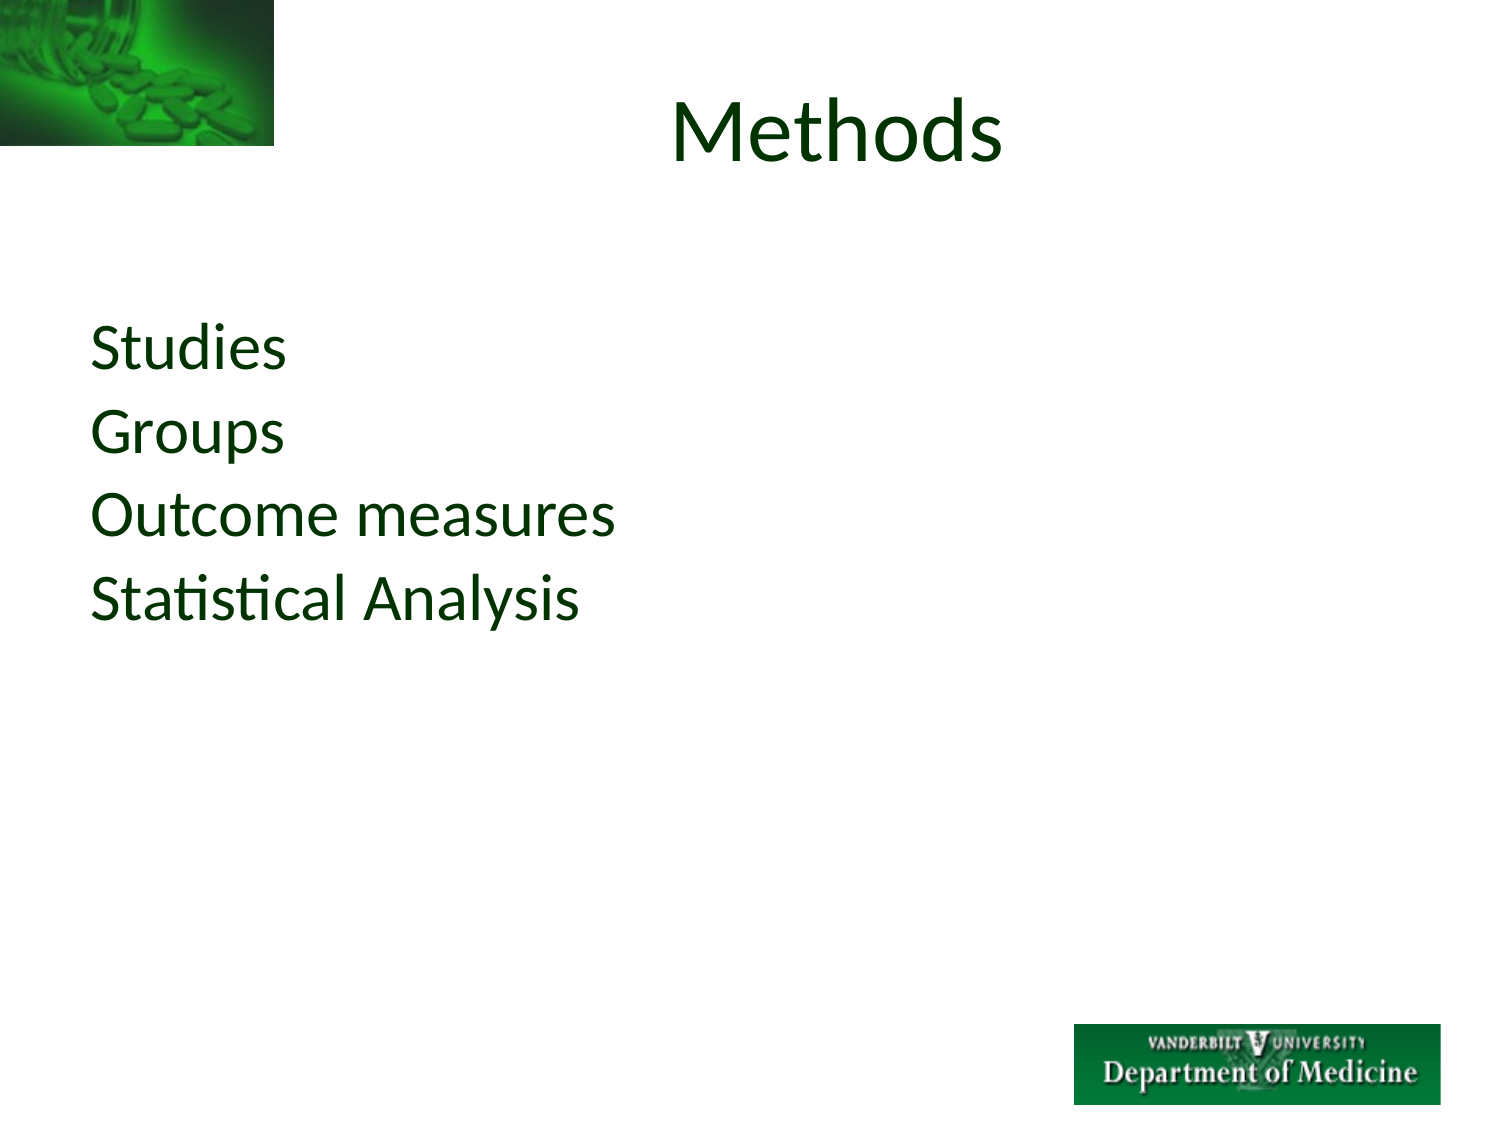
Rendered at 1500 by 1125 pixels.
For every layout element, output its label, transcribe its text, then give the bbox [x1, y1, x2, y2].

picture [0, 0, 274, 146]
title Methods [224, 45, 1450, 233]
list Studies Groups Outcome measures Statistical Analysis [75, 312, 1426, 1030]
picture [1074, 1024, 1441, 1105]
